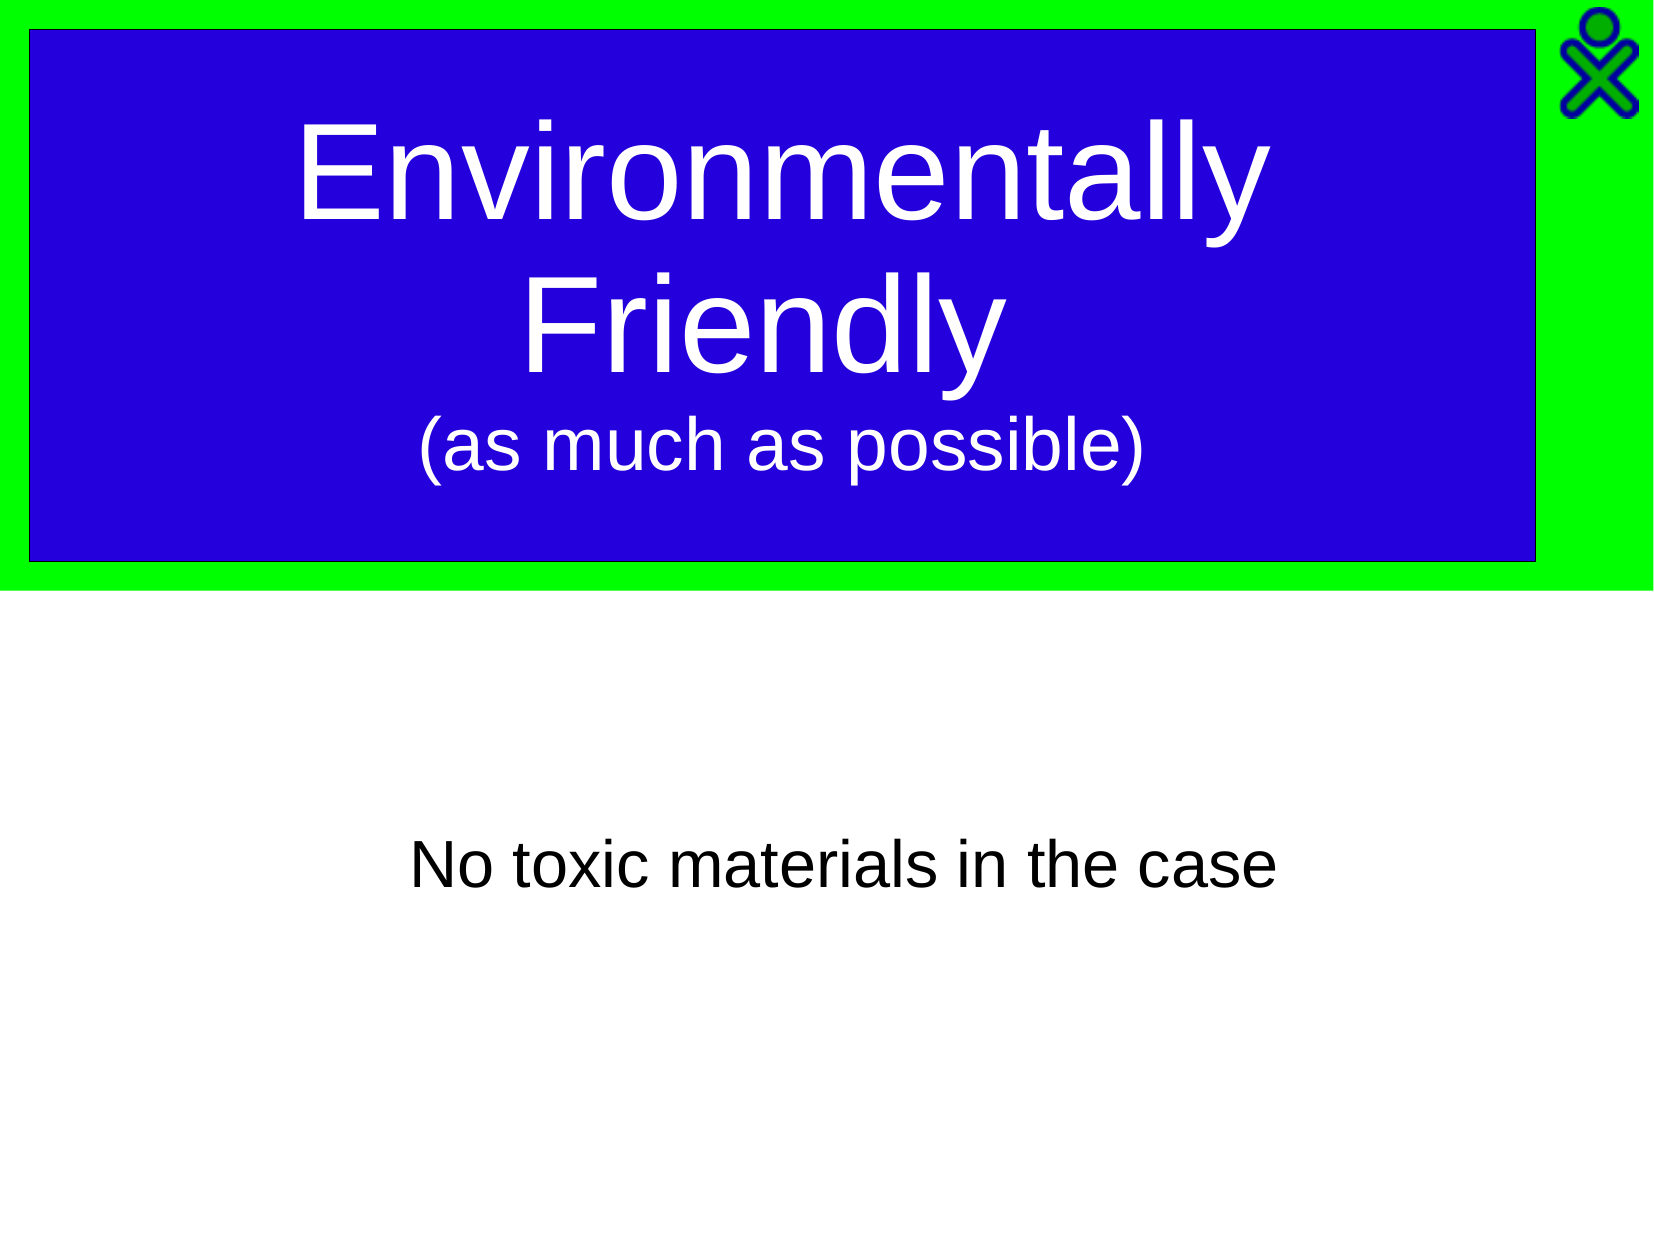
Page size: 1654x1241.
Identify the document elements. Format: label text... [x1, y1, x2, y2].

picture [1559, 7, 1639, 119]
subtitle No toxic materials in the case [82, 627, 1571, 1102]
title Environmentally Friendly (as much as possible) [59, 56, 1506, 525]
